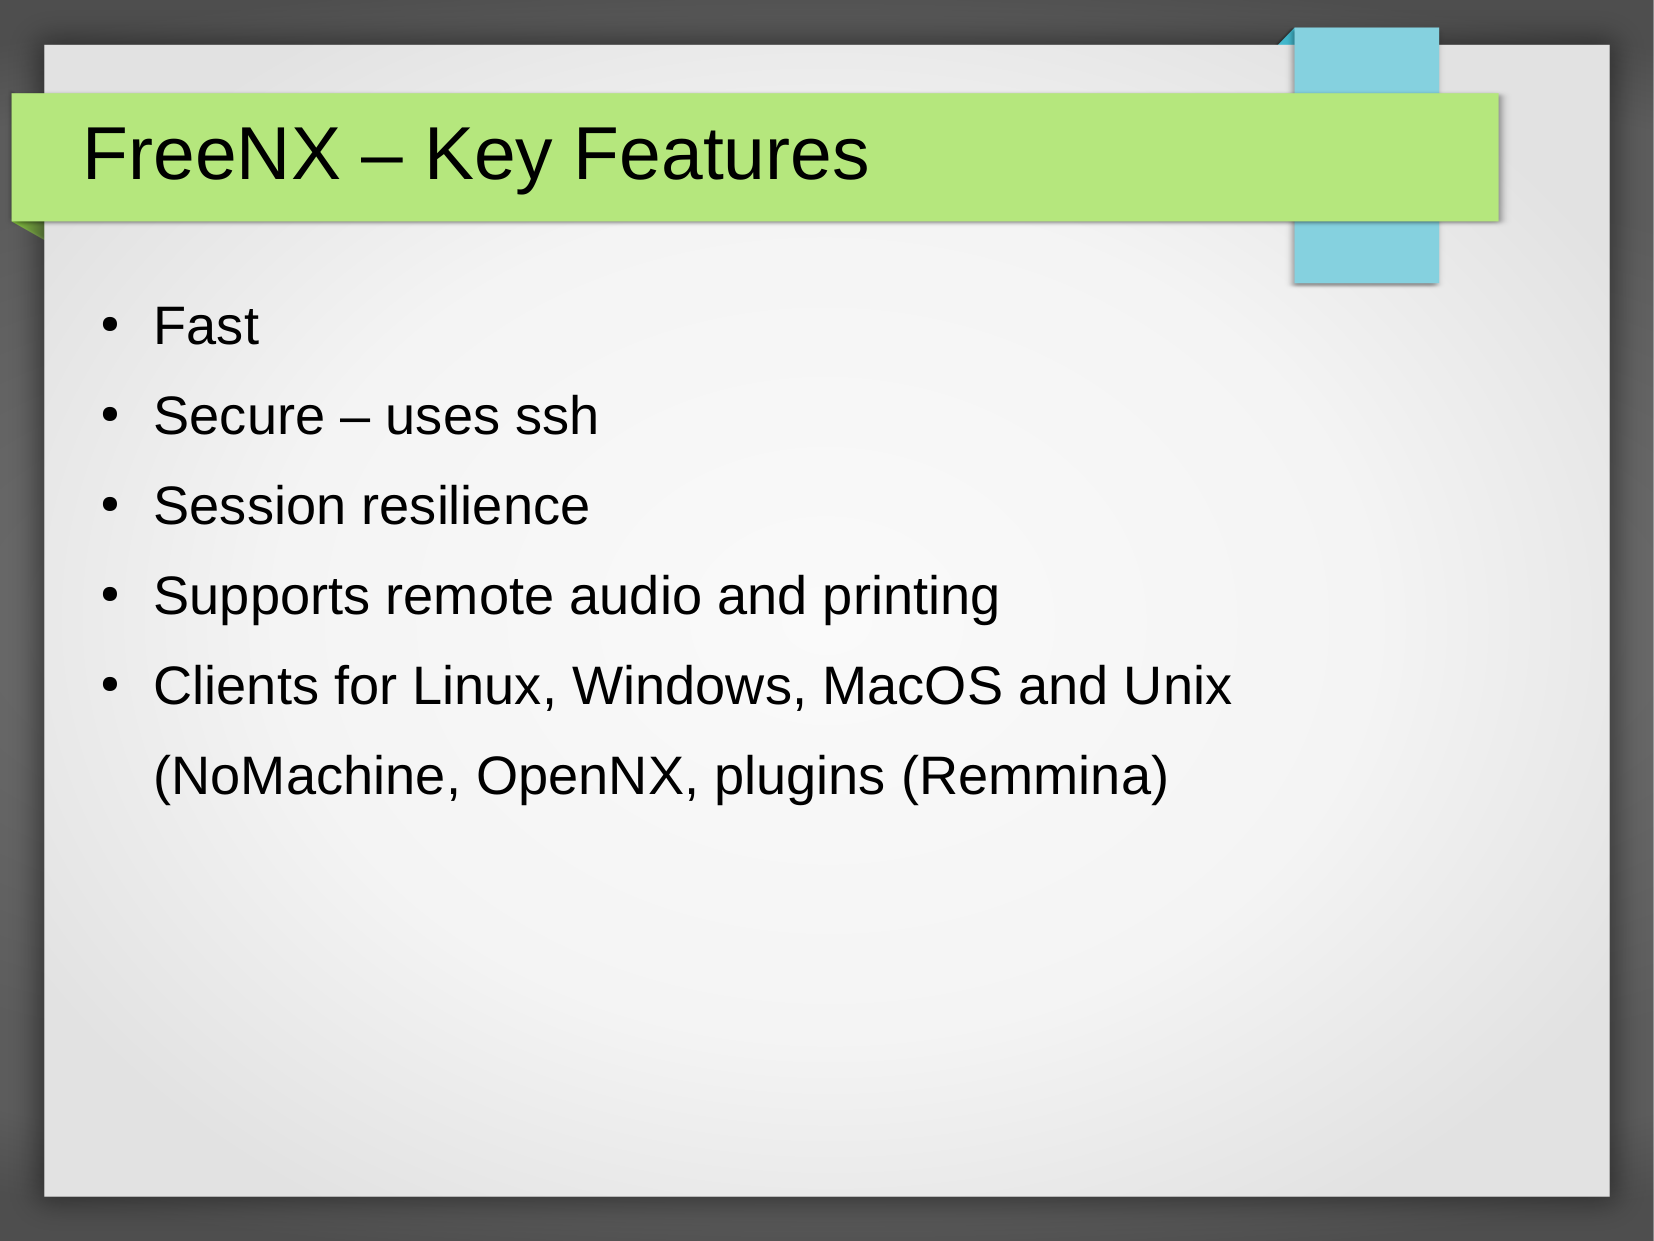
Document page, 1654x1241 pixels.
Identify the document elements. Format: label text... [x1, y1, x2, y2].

list Fast Secure – uses ssh Session resilience Supports remote audio and printing Clients for Linux, Windows, MacOS and Unix (NoMachine, OpenNX, plugins (Remmina) [82, 295, 1571, 1015]
picture [0, 0, 1654, 1241]
title FreeNX – Key Features [82, 94, 1264, 213]
